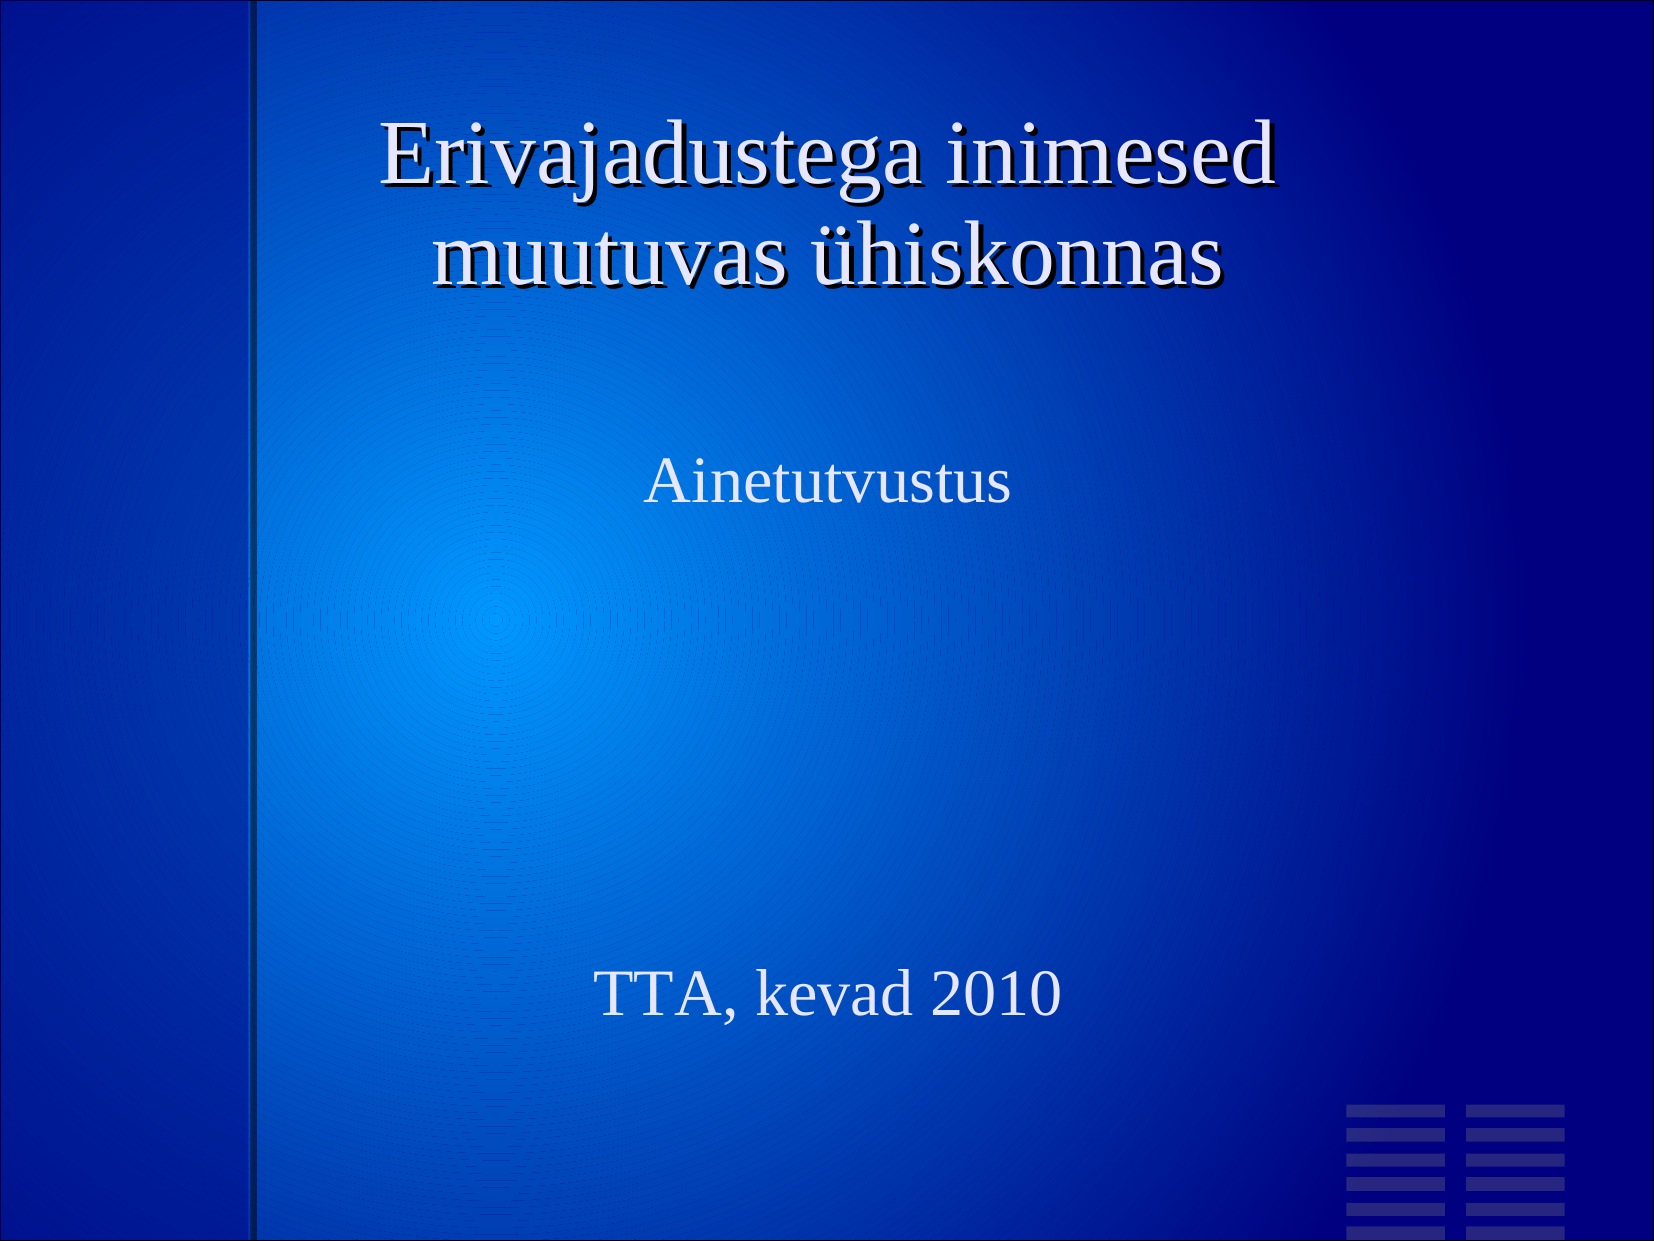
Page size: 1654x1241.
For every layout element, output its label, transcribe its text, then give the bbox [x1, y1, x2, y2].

subtitle Ainetutvustus TTA, kevad 2010 [122, 346, 1535, 1128]
title Erivajadustega inimesed muutuvas ühiskonnas [122, 99, 1535, 307]
